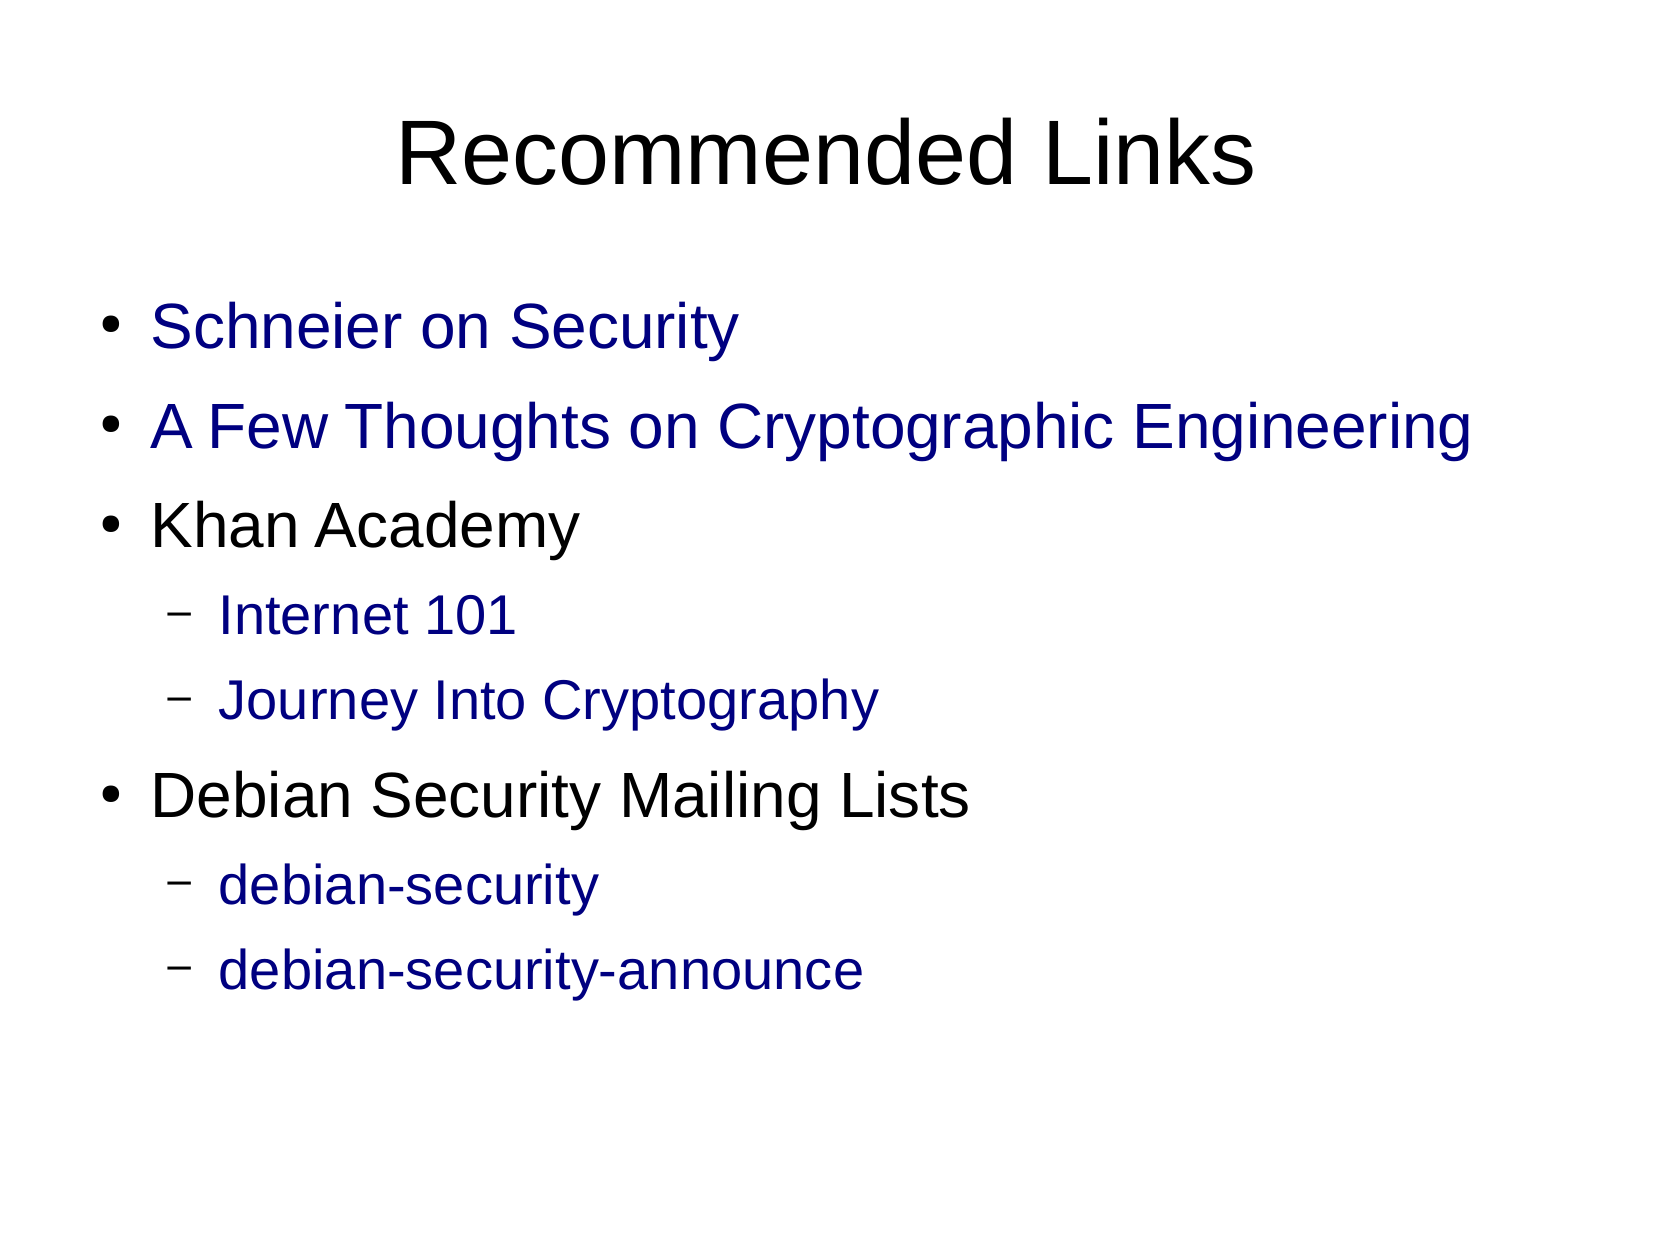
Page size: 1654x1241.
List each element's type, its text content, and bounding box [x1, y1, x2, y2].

title Recommended Links [82, 49, 1571, 257]
list Schneier on Security A Few Thoughts on Cryptographic Engineering Khan Academy Internet 101 Journey Into Cryptography Debian Security Mailing Lists debian-security debian-security-announce [82, 290, 1571, 1010]
